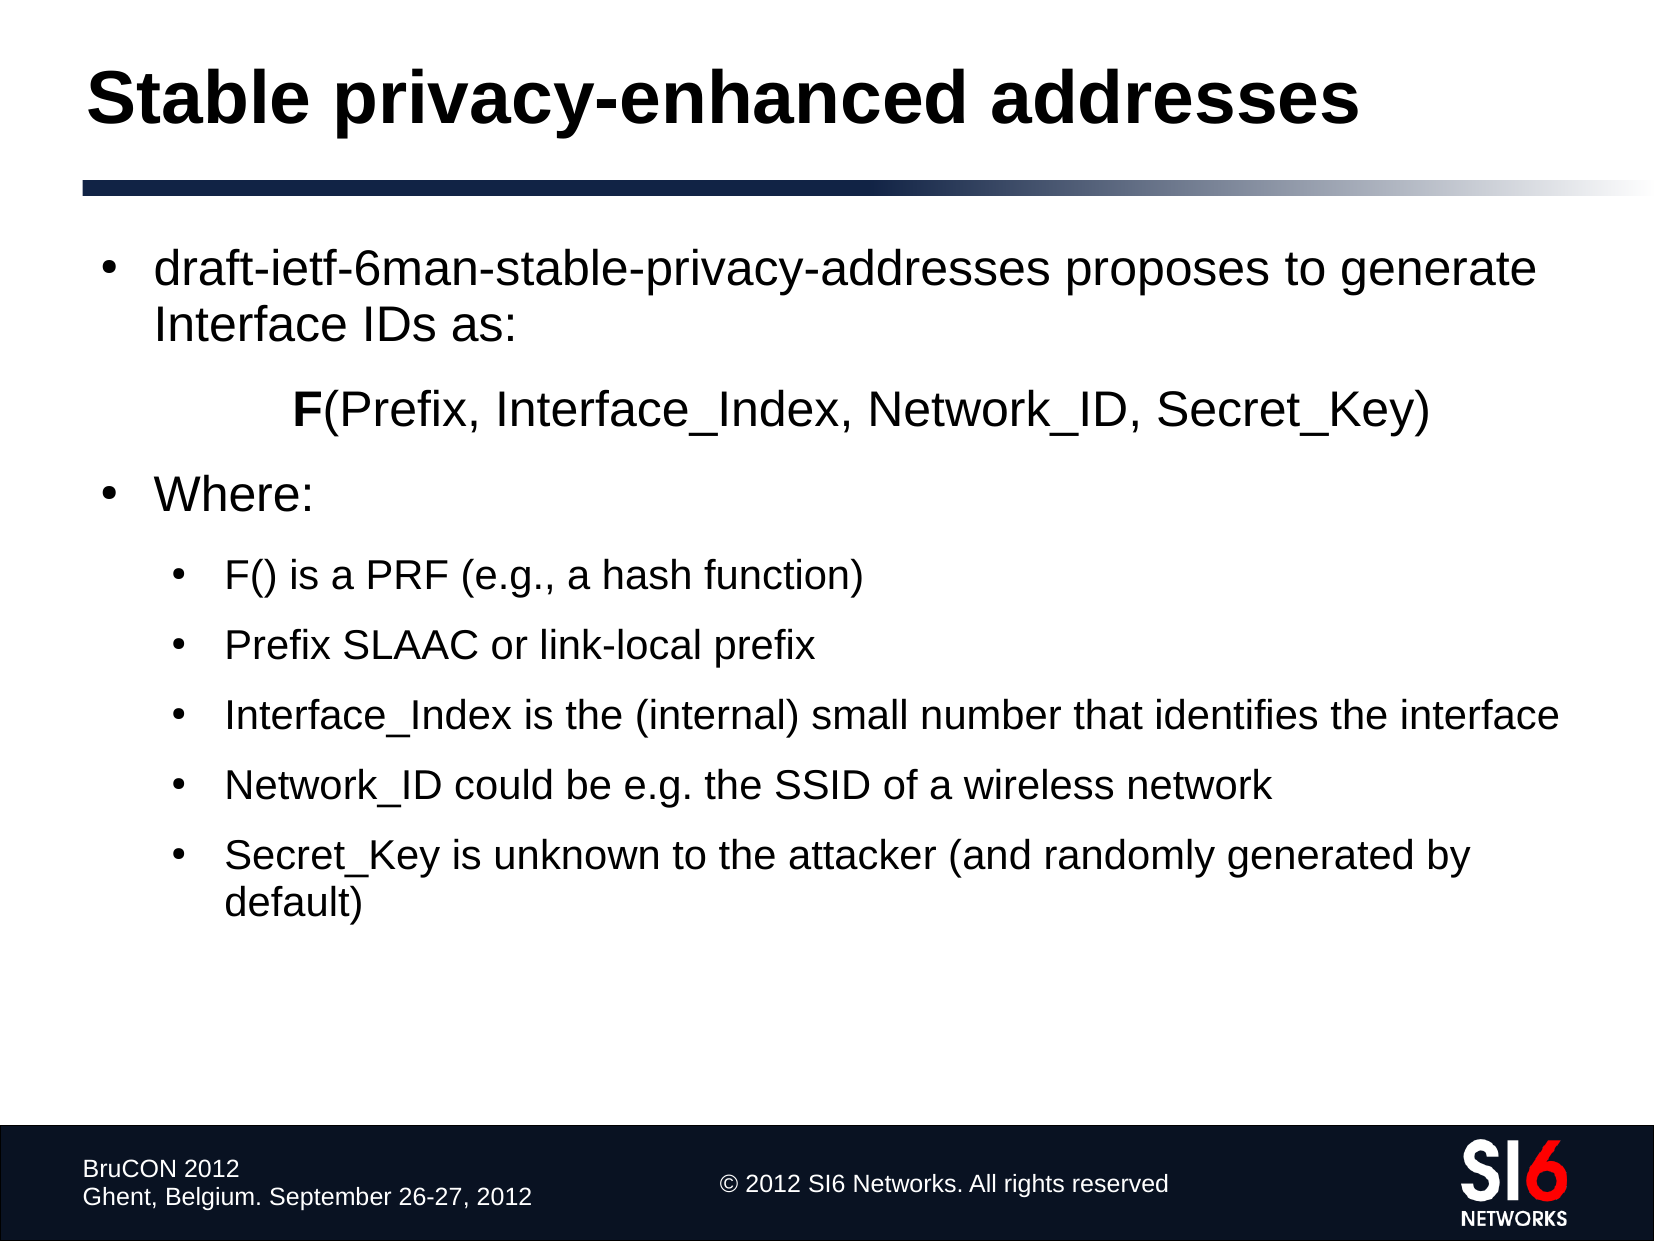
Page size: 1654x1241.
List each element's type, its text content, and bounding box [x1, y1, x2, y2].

title Stable privacy-enhanced addresses [86, 30, 1576, 166]
picture [1461, 1139, 1567, 1226]
list draft-ietf-6man-stable-privacy-addresses proposes to generate Interface IDs as: F(Prefix, Interface_Index, Network_ID, Secret_Key) Where: F() is a PRF (e.g., a hash function) Prefix SLAAC or link-local prefix Interface_Index is the (internal) small number that identifies the interface Network_ID could be e.g. the SSID of a wireless network Secret_Key is unknown to the attacker (and randomly generated by default) [82, 240, 1571, 1059]
